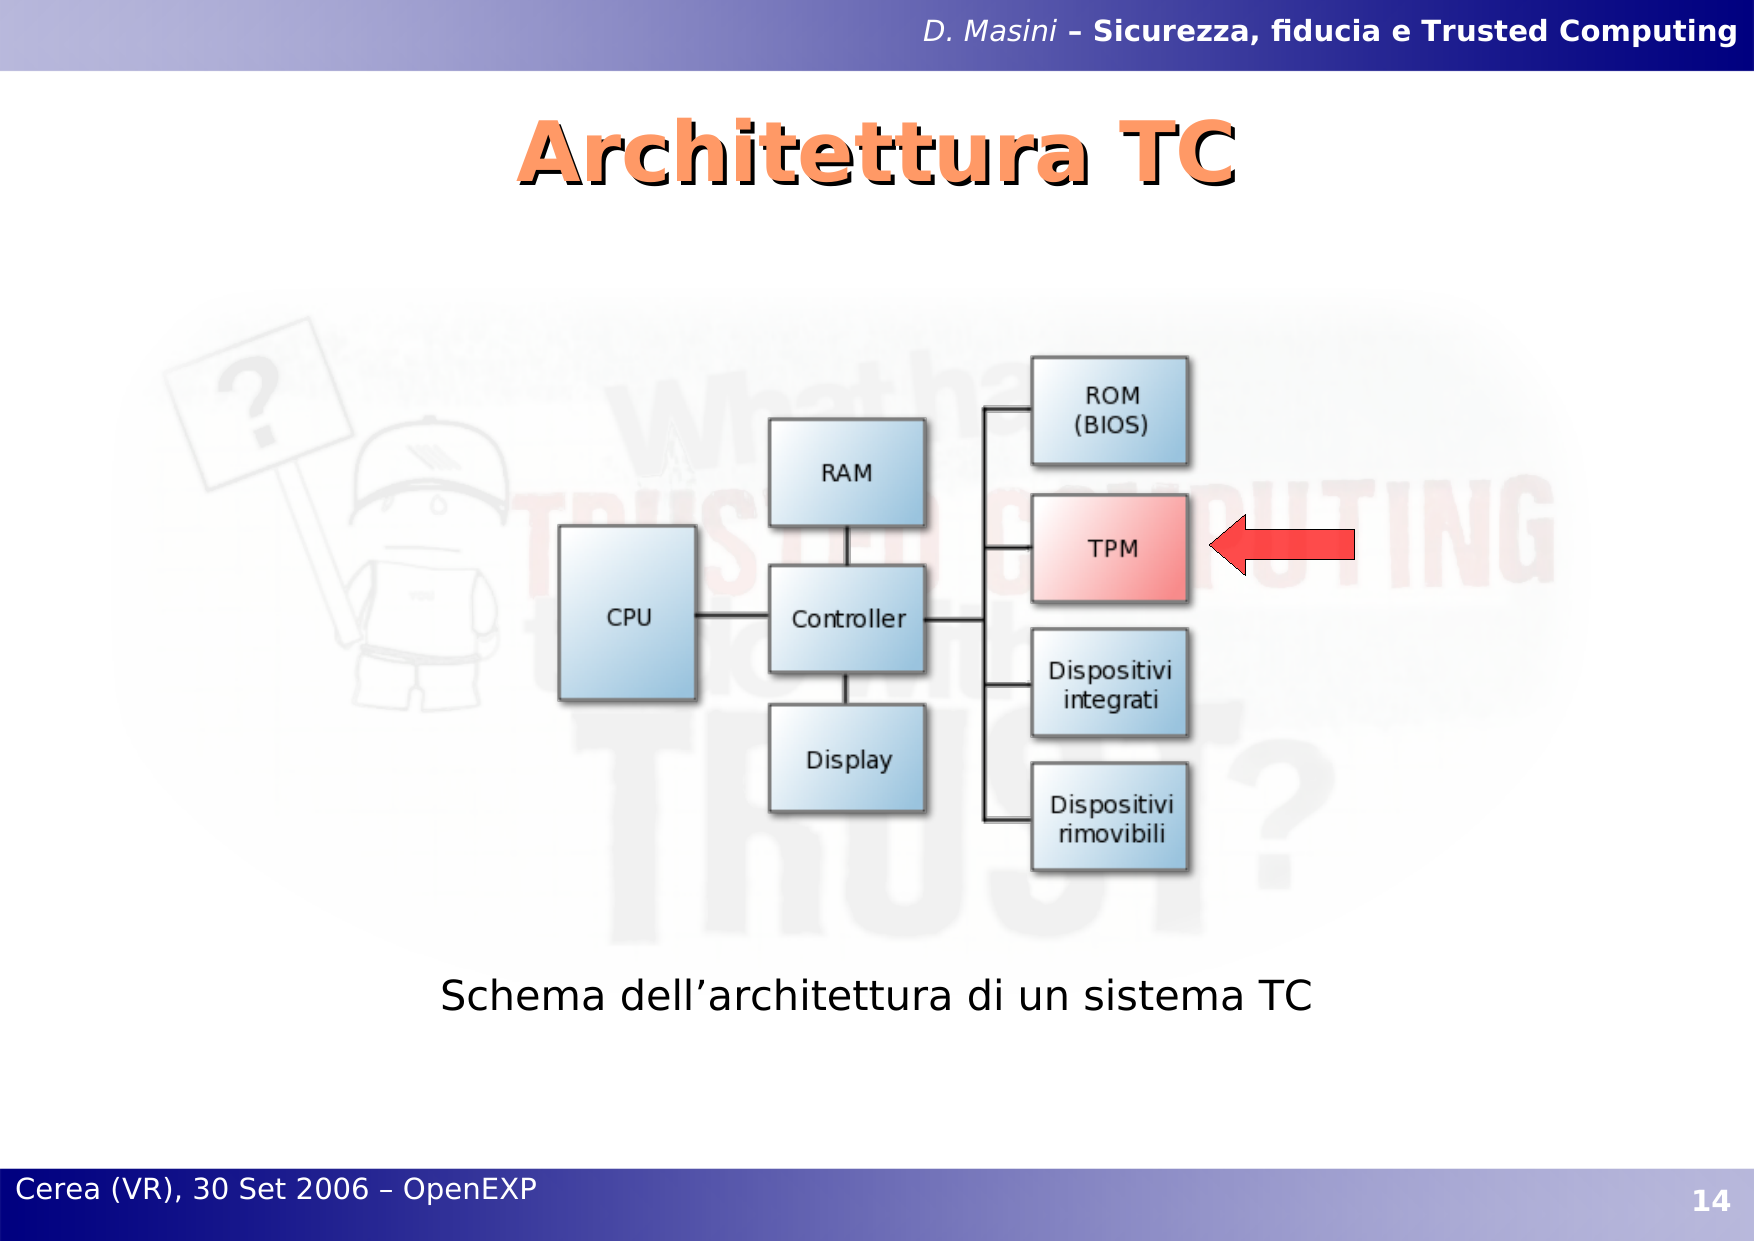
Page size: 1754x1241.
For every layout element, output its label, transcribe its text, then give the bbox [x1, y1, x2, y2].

text_box [1209, 514, 1355, 576]
text_box <numero> [1641, 1185, 1732, 1223]
title Architettura TC [87, 49, 1667, 257]
picture [0, 0, 1754, 1241]
text_box Schema dell’architettura di un sistema TC [439, 972, 1315, 1035]
text_box Cerea (VR), 30 Set 2006 – OpenEXP [0, 1175, 1314, 1234]
text_box D. Masini – Sicurezza, fiducia e Trusted Computing [602, 7, 1754, 63]
